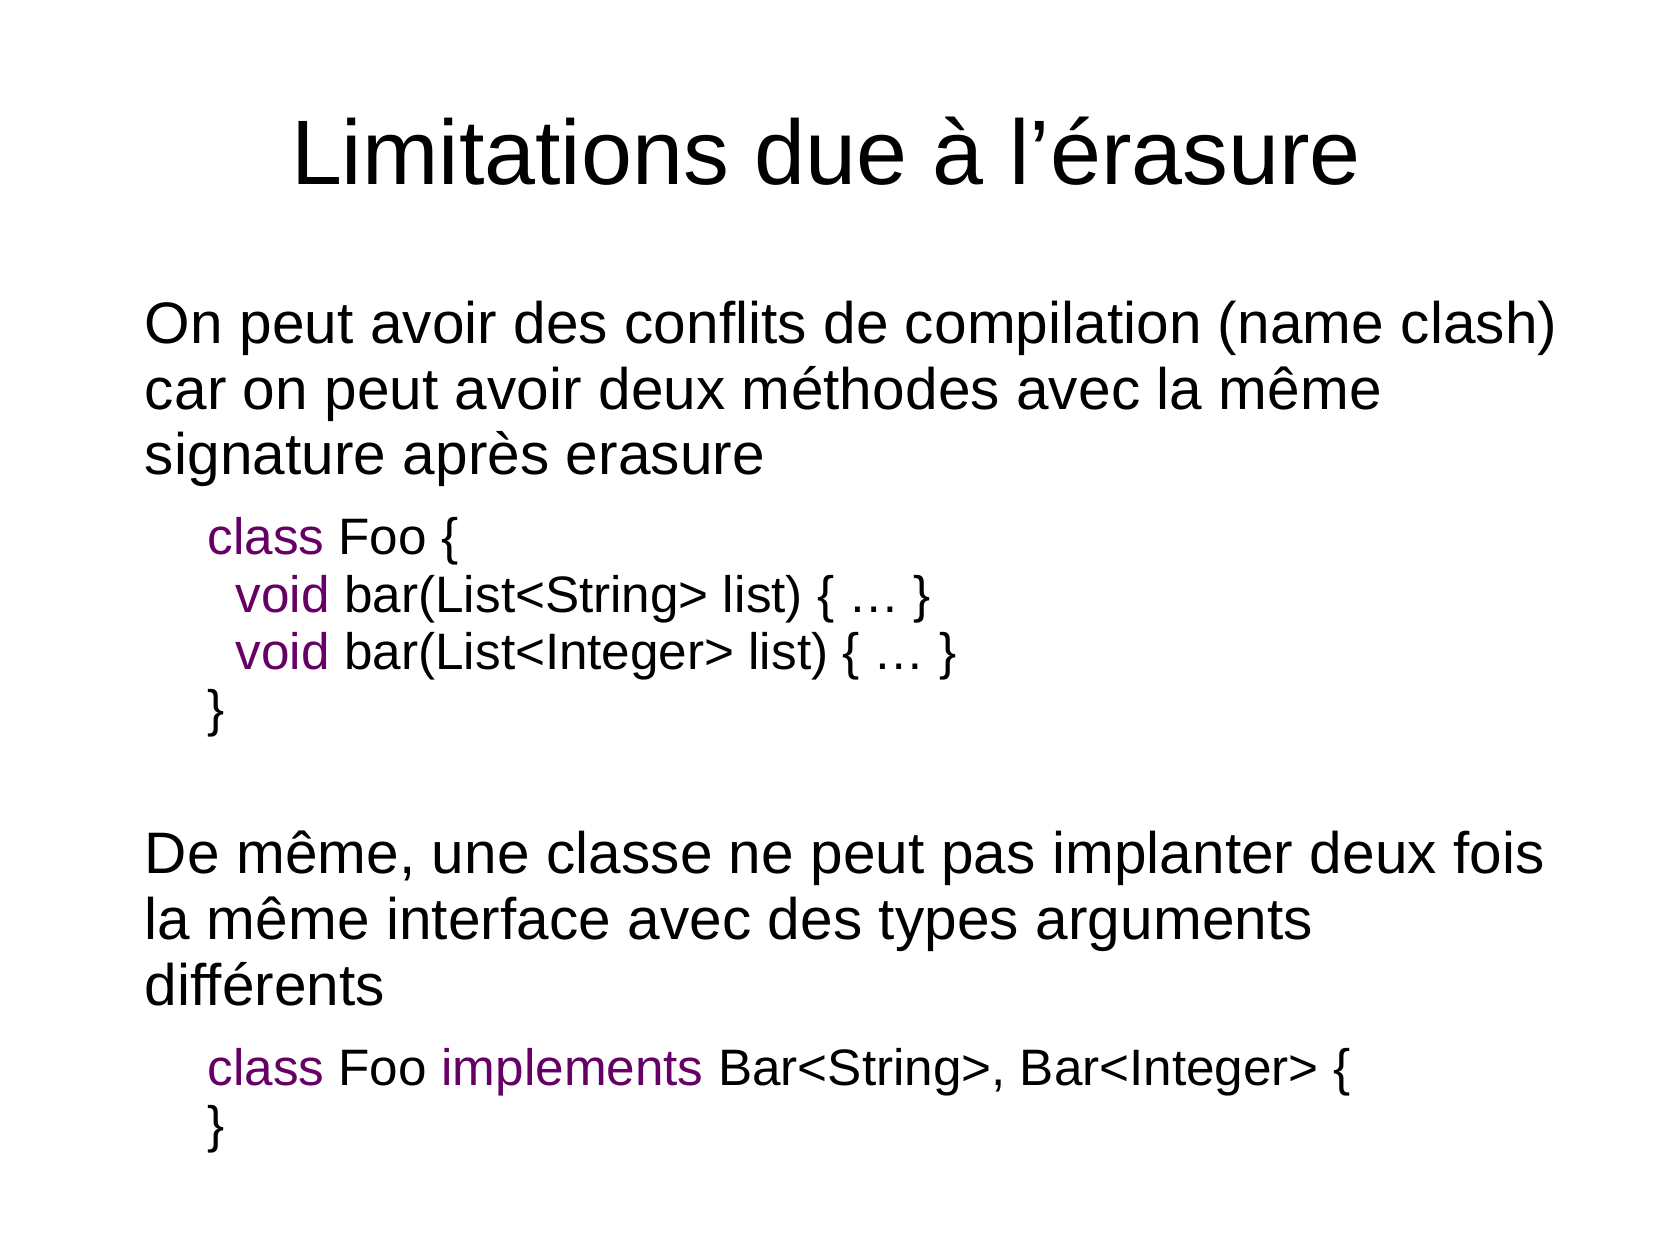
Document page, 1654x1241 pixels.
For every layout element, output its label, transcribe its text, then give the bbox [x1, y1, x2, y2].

list On peut avoir des conflits de compilation (name clash) car on peut avoir deux méthodes avec la même signature après erasure class Foo { void bar(List<String> list) { … } void bar(List<Integer> list) { … } } De même, une classe ne peut pas implanter deux fois la même interface avec des types arguments différents class Foo implements Bar<String>, Bar<Integer> { } [82, 290, 1571, 1156]
title Limitations due à l’érasure [82, 49, 1571, 257]
